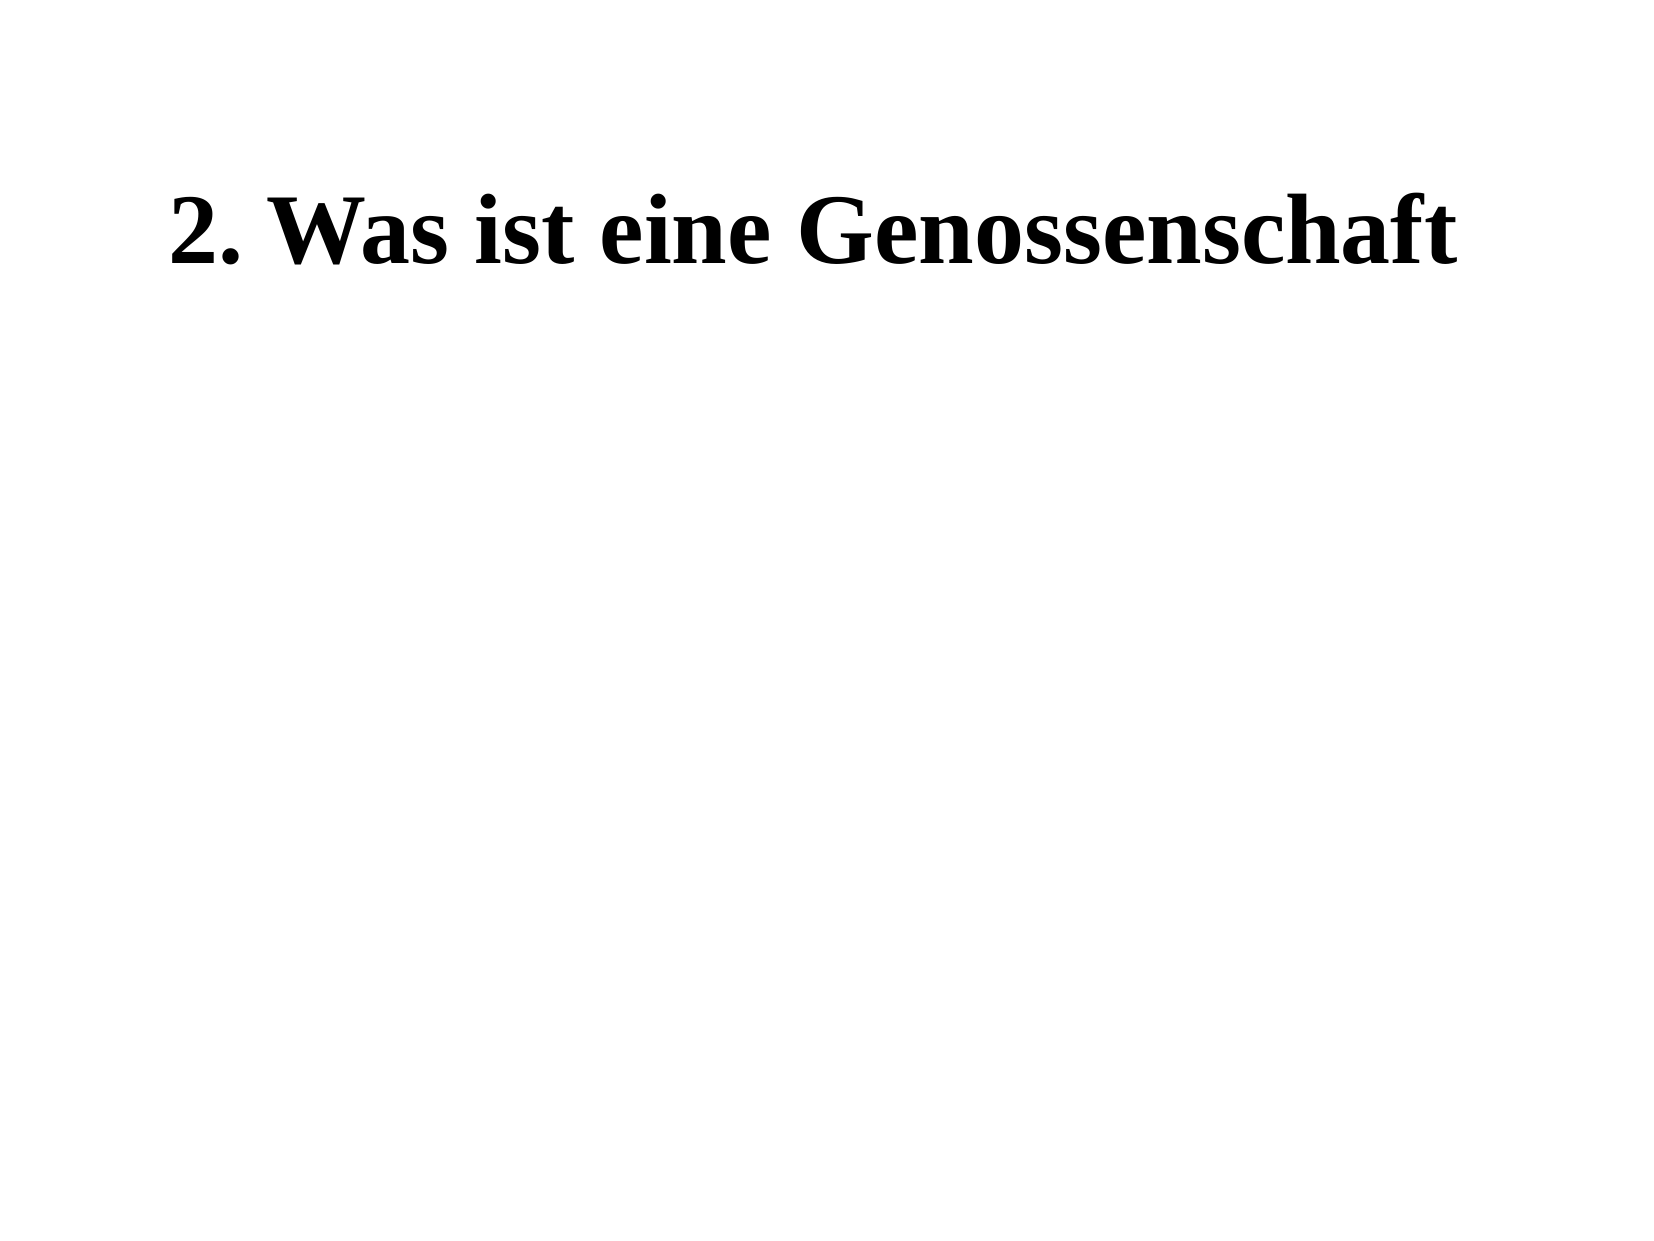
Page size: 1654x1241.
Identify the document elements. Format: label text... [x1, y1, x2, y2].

text_box 2. Was ist eine Genossenschaft [153, 166, 1511, 303]
